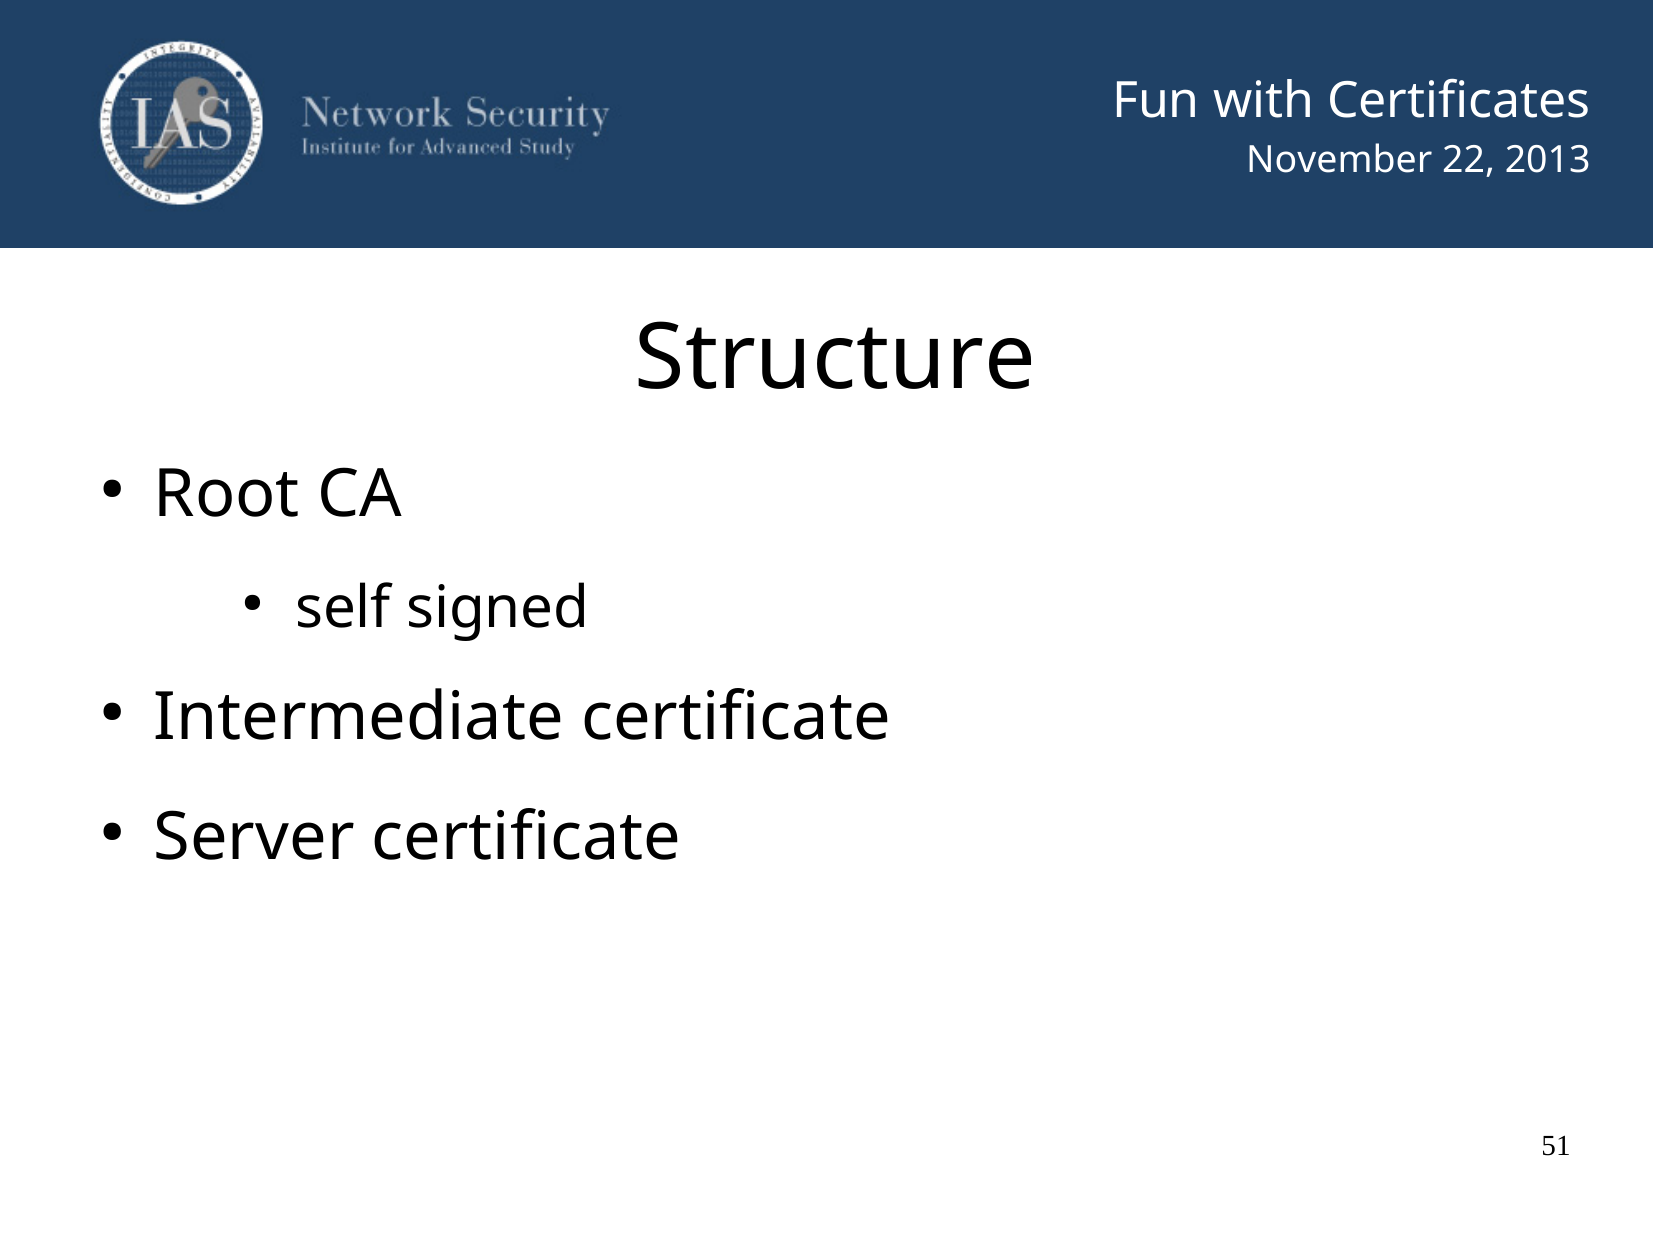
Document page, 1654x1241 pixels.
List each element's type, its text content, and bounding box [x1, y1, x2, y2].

list Structure Root CA self signed Intermediate certificate Server certificate [82, 290, 1571, 1088]
picture [0, 0, 1653, 248]
